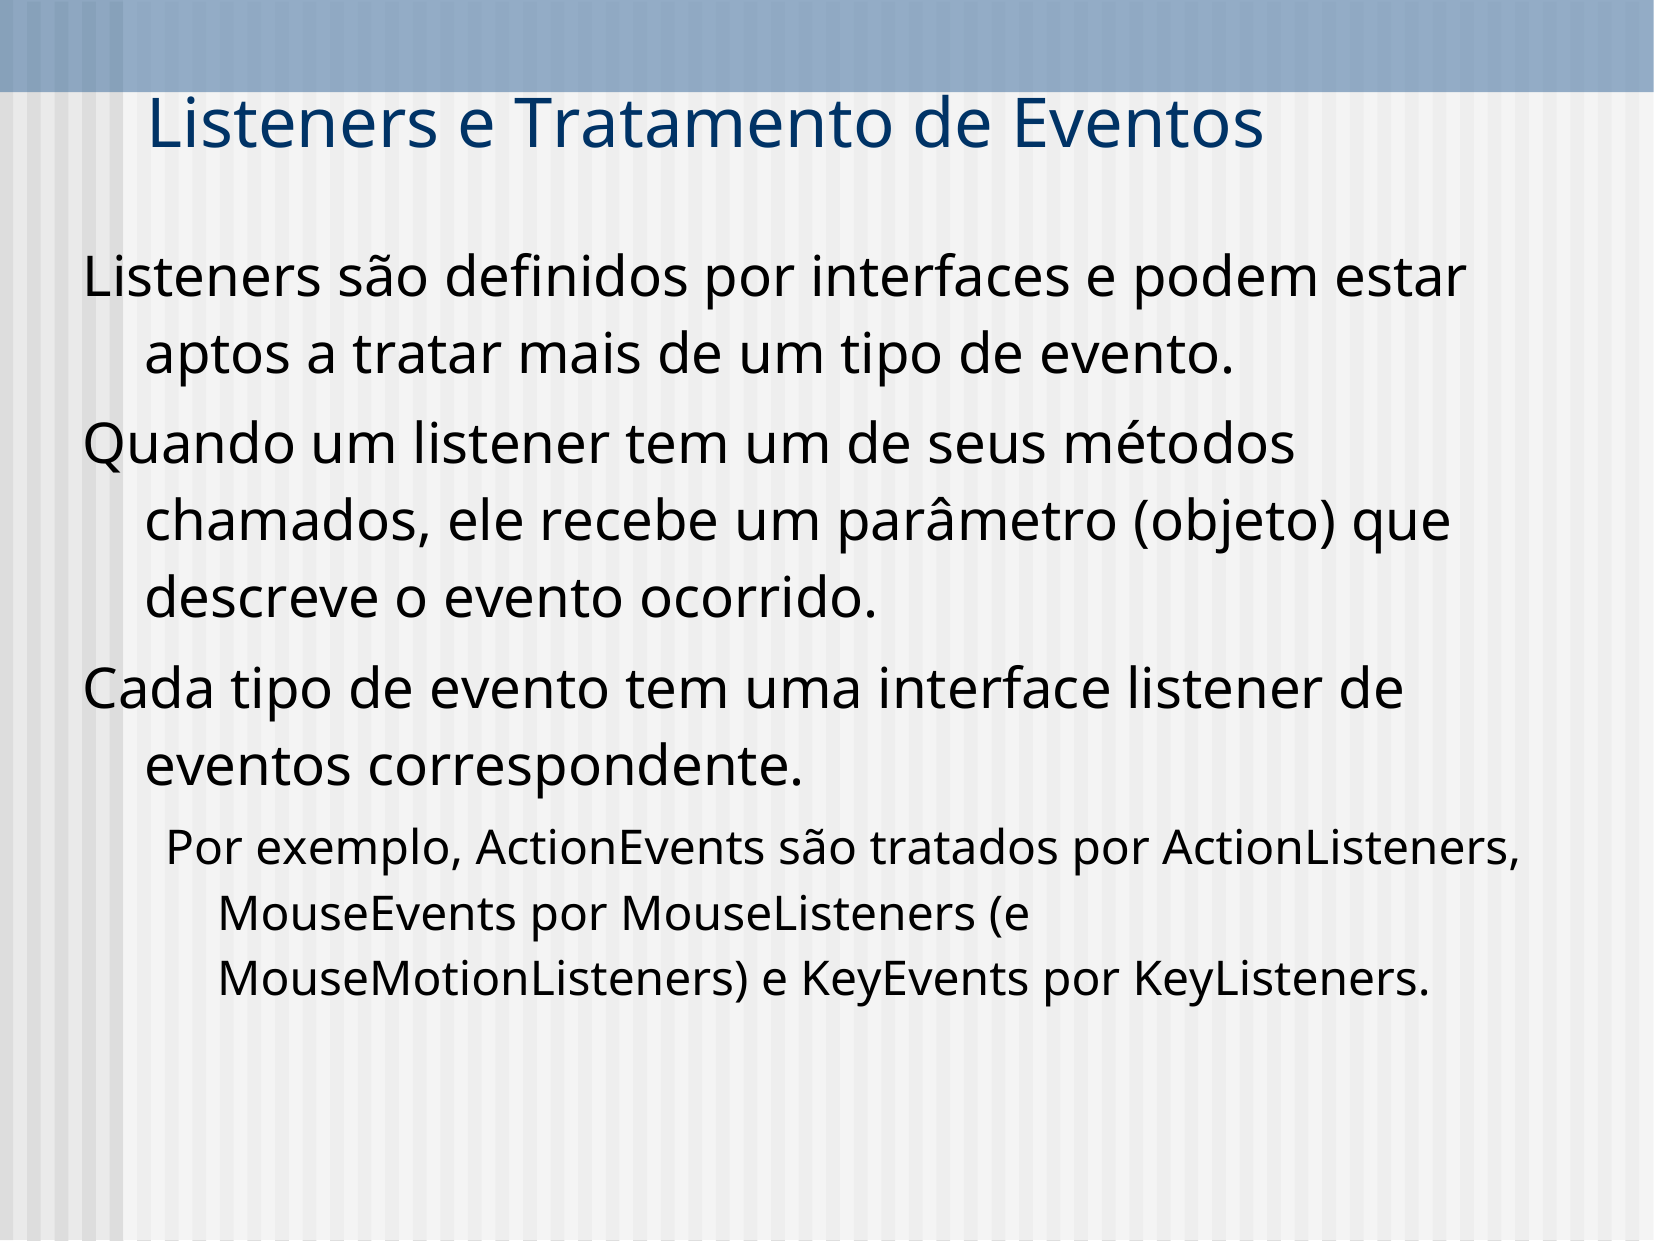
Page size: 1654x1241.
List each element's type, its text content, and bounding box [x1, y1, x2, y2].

list Listeners são definidos por interfaces e podem estar aptos a tratar mais de um tipo de evento. Quando um listener tem um de seus métodos chamados, ele recebe um parâmetro (objeto) que descreve o evento ocorrido. Cada tipo de evento tem uma interface listener de eventos correspondente. Por exemplo, ActionEvents são tratados por ActionListeners, MouseEvents por MouseListeners (e MouseMotionListeners) e KeyEvents por KeyListeners. [82, 236, 1571, 1094]
title Listeners e Tratamento de Eventos [146, 36, 1536, 204]
